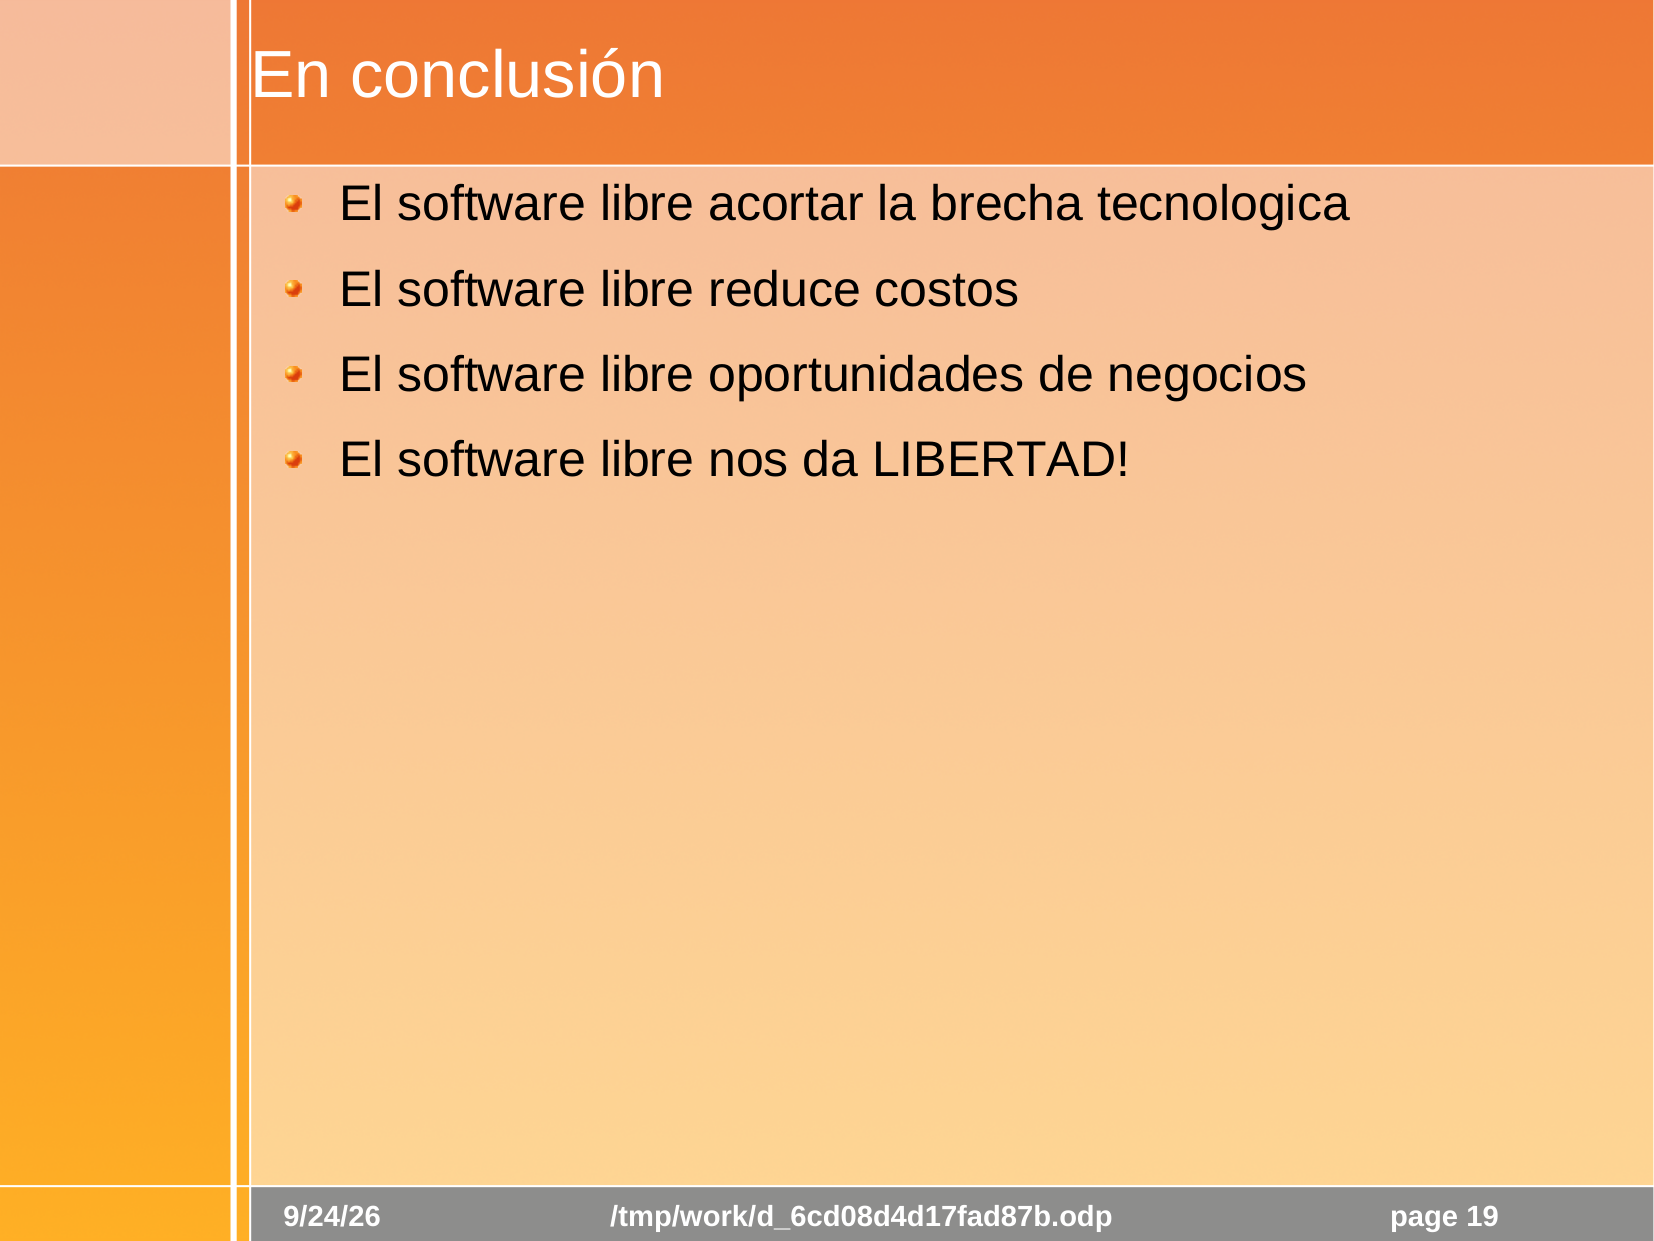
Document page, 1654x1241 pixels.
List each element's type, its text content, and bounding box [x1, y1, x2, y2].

list El software libre acortar la brecha tecnologica El software libre reduce costos El software libre oportunidades de negocios El software libre nos da LIBERTAD! [250, 175, 1477, 1051]
title En conclusión [250, 11, 1477, 137]
picture [0, 0, 1654, 1241]
